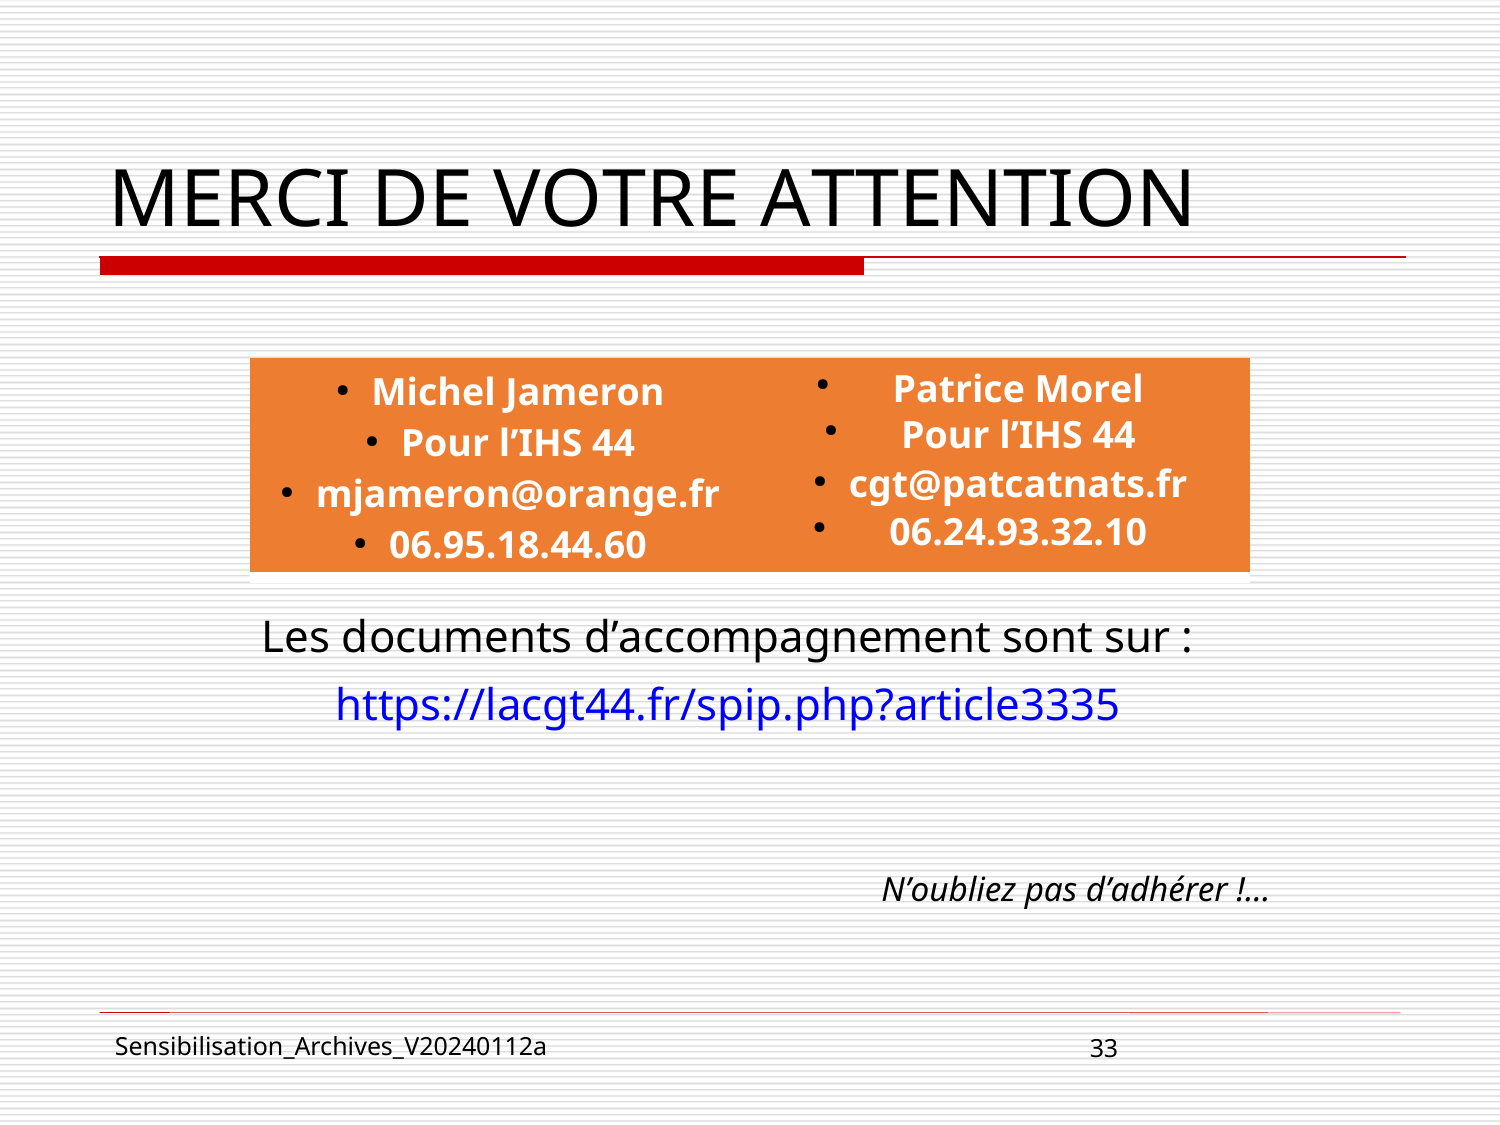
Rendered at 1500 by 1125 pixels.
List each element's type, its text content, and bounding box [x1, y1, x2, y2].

picture [0, 0, 1500, 1125]
list Les documents d’accompagnement sont sur : https://lacgt44.fr/spip.php?article3335 N’oubliez pas d’adhérer !... [92, 287, 1406, 988]
title MERCI DE VOTRE ATTENTION [94, 50, 1407, 250]
table_header Michel Jameron Pour l’IHS 44 mjameron@orange.fr 06.95.18.44.60 [250, 358, 750, 572]
table_header Patrice Morel Pour l’IHS 44 cgt@patcatnats.fr 06.24.93.32.10 [750, 358, 1250, 572]
text_box Sensibilisation_Archives_V20240112a [100, 1023, 989, 1101]
text_box 33 [1074, 1024, 1400, 1103]
